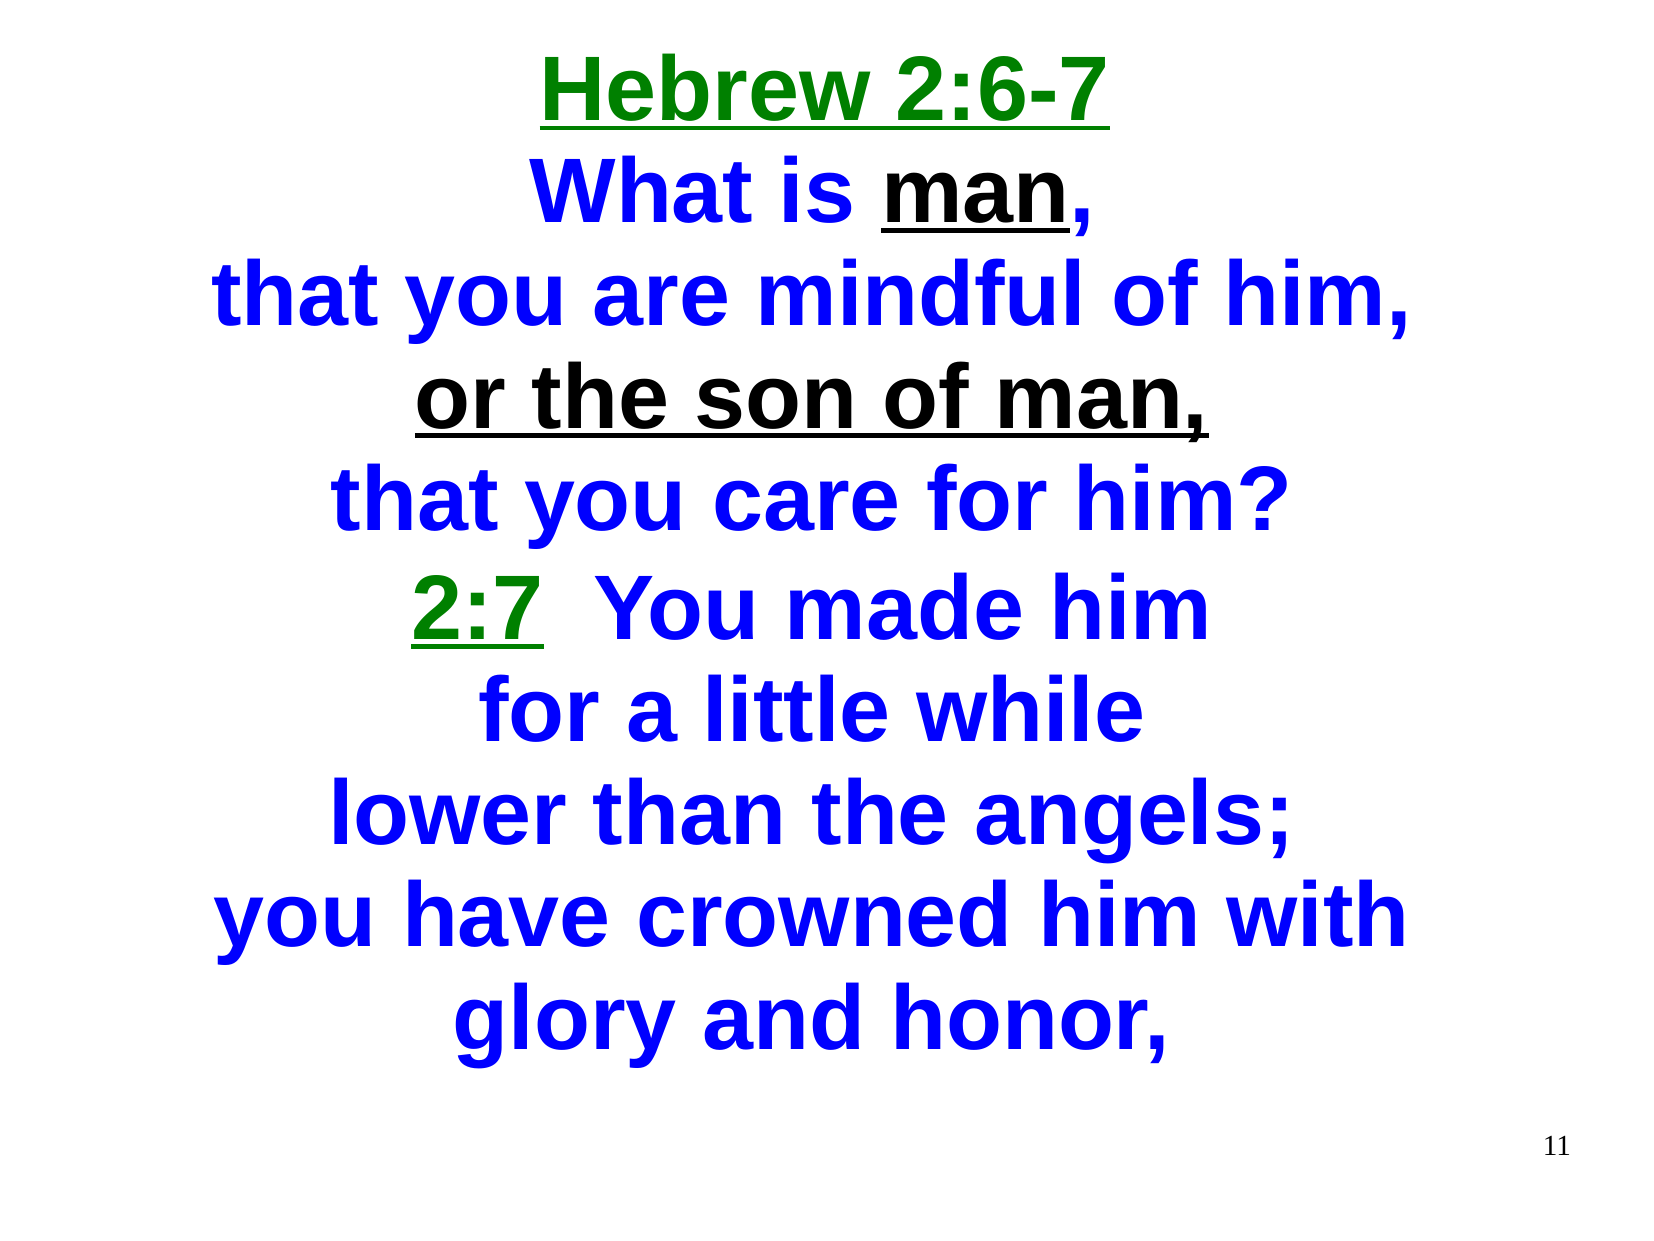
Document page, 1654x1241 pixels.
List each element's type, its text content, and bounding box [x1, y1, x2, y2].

list Hebrew 2:6-7 What is man, that you are mindful of him, or the son of man, that you care for him? 2:7 You made him for a little while lower than the angels; you have crowned him with glory and honor, [37, 37, 1613, 1238]
